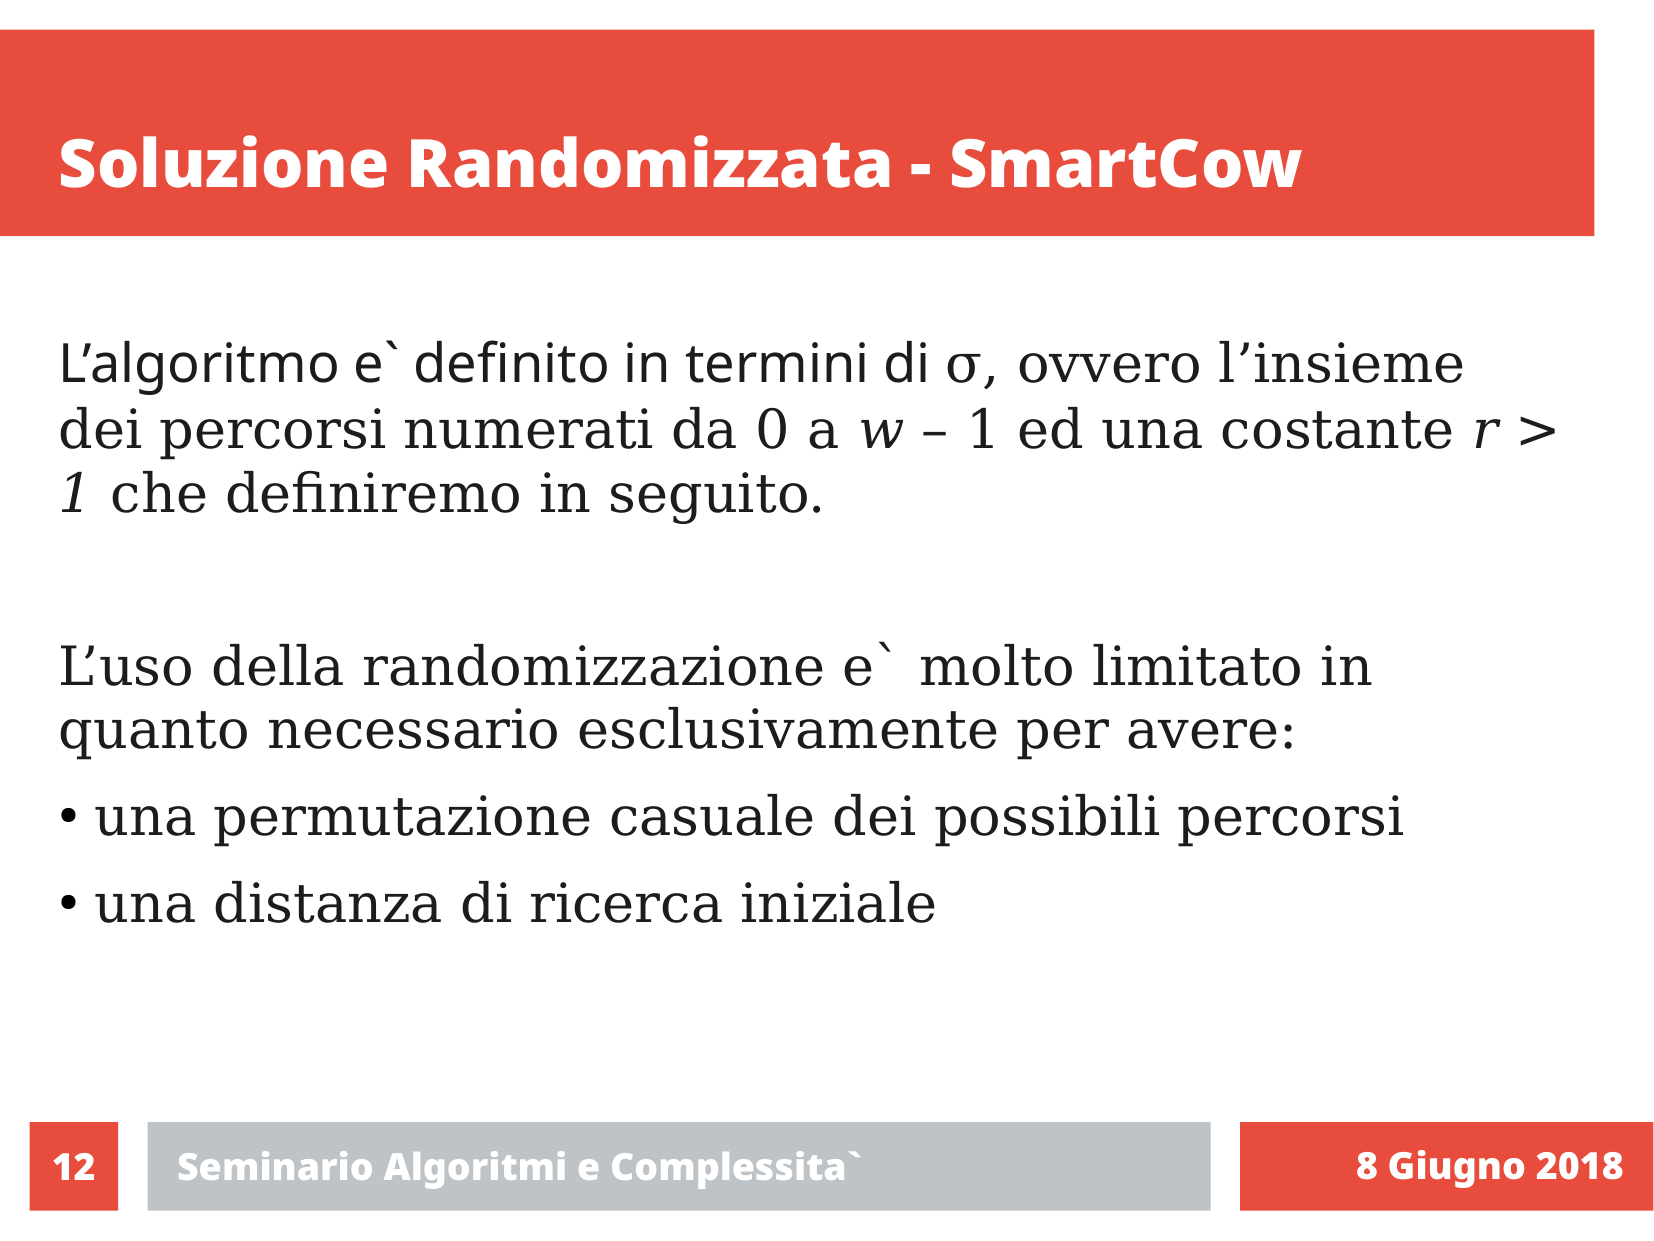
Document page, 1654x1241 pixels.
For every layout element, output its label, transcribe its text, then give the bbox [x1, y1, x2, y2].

title Soluzione Randomizzata - SmartCow [59, 59, 1595, 207]
list L’algoritmo e` definito in termini di σ, ovvero l’insieme dei percorsi numerati da 0 a w – 1 ed una costante r > 1 che definiremo in seguito. L’uso della randomizzazione e` molto limitato in quanto necessario esclusivamente per avere: una permutazione casuale dei possibili percorsi una distanza di ricerca iniziale [59, 324, 1565, 1093]
